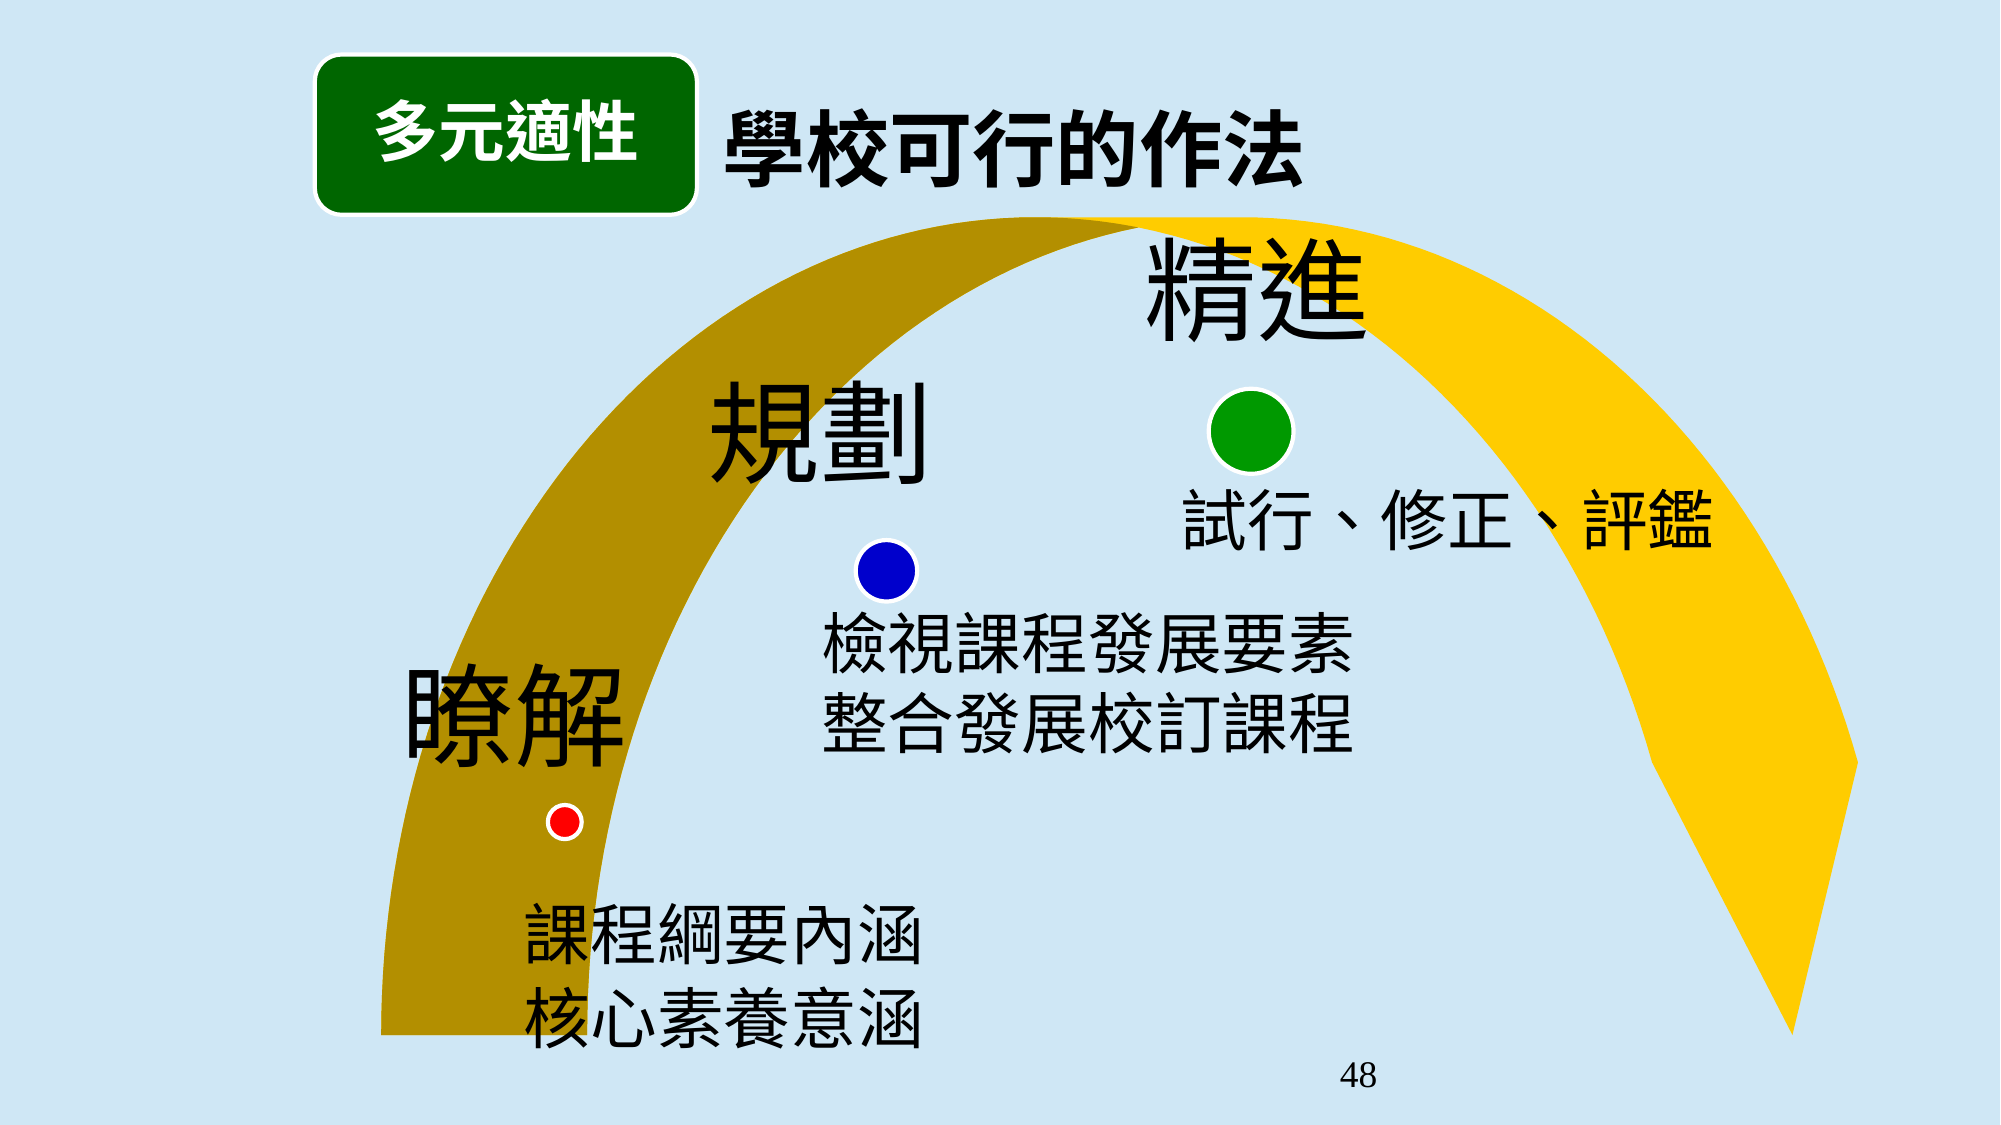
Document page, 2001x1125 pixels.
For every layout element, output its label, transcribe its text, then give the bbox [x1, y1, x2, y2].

text_box [855, 540, 918, 601]
text_box [663, 217, 1284, 362]
text_box 檢視課程發展要素 整合發展校訂課程 [781, 601, 1363, 1047]
slide_number 48 [1325, 1042, 1675, 1103]
text_box 試行、修正、評鑑 [1118, 478, 1733, 1047]
text_box 規劃 [610, 362, 998, 517]
text_box [381, 800, 615, 1036]
text_box 學校可行的作法 [708, 90, 1321, 205]
text_box 精進 [1047, 219, 1435, 374]
text_box [1420, 253, 1721, 478]
text_box 多元適性 [314, 54, 697, 215]
text_box [459, 413, 736, 732]
text_box 課程綱要內涵 核心素養意涵 [498, 892, 932, 1125]
text_box [1733, 495, 1858, 1036]
text_box [1208, 388, 1294, 474]
text_box 瞭解 [362, 646, 634, 800]
